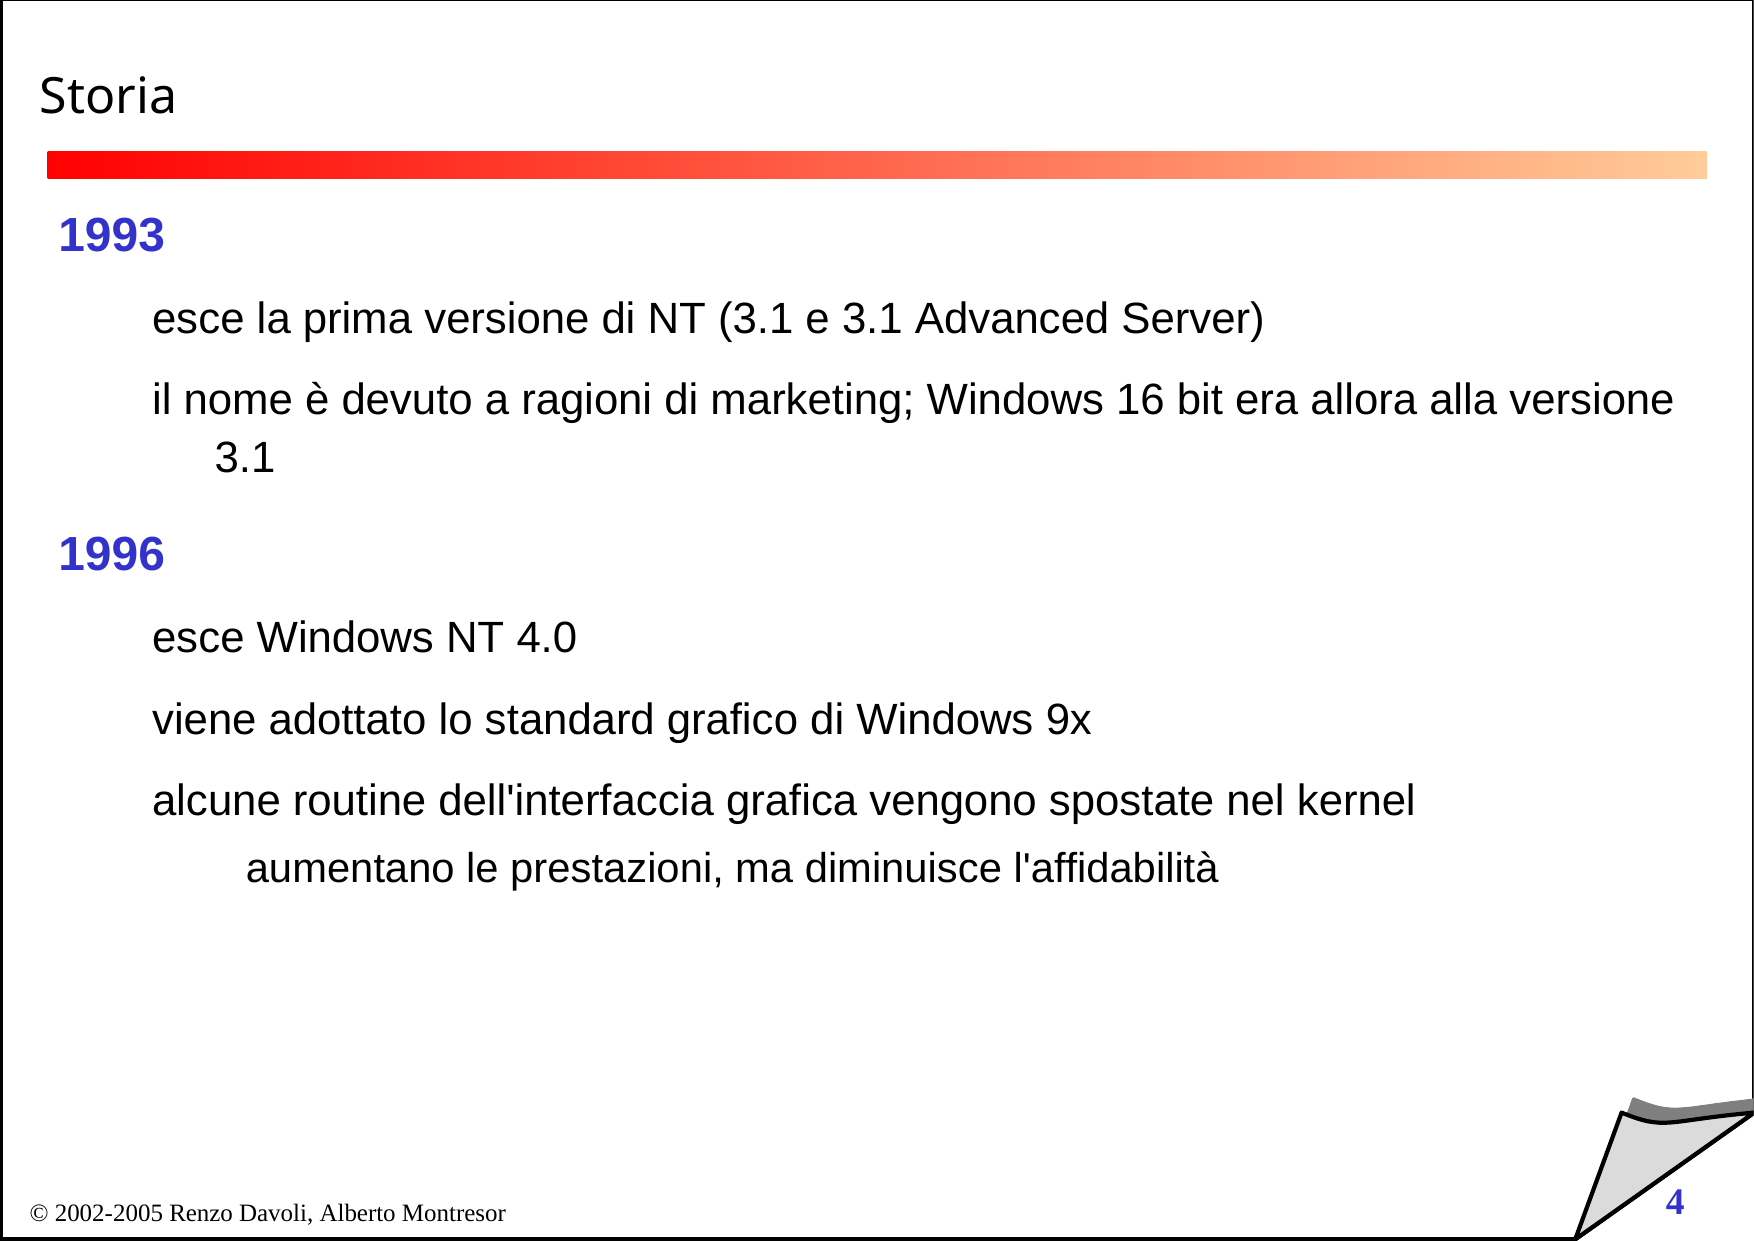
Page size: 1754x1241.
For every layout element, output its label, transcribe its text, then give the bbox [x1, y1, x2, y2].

list 1993 esce la prima versione di NT (3.1 e 3.1 Advanced Server) il nome è devuto a ragioni di marketing; Windows 16 bit era allora alla versione 3.1 1996 esce Windows NT 4.0 viene adottato lo standard grafico di Windows 9x alcune routine dell'interfaccia grafica vengono spostate nel kernel aumentano le prestazioni, ma diminuisce l'affidabilità [58, 206, 1695, 1024]
title Storia [40, 49, 1713, 144]
